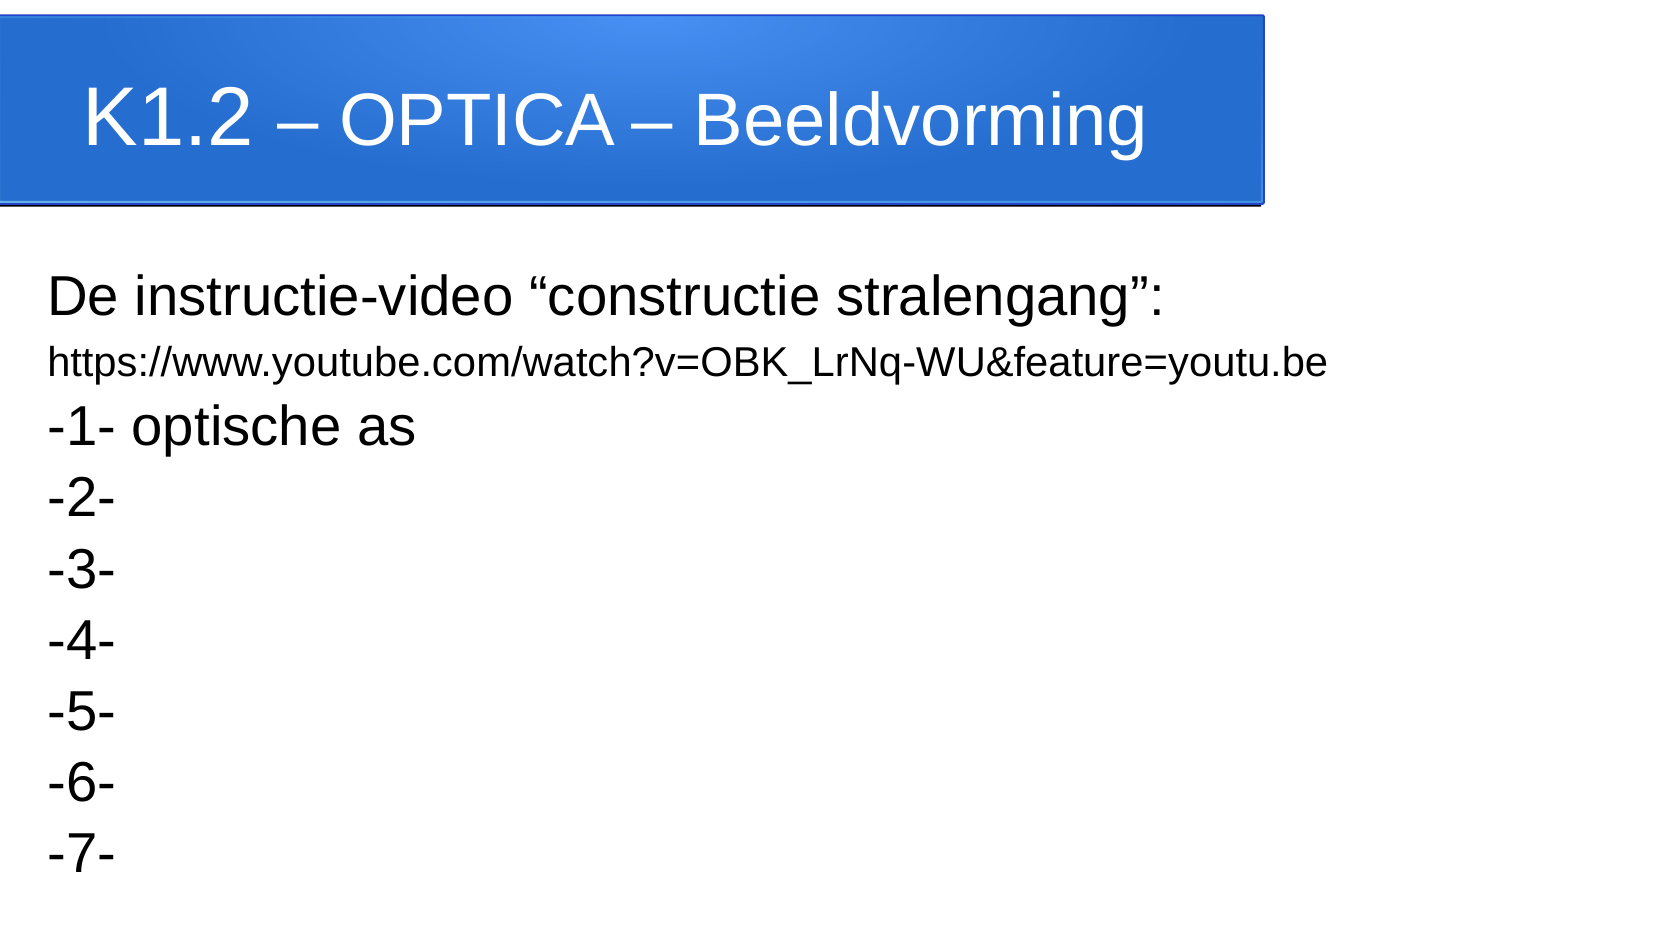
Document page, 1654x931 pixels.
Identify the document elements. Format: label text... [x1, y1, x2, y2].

subtitle De instructie-video “constructie stralengang”: https://www.youtube.com/watch?v=OBK_LrNq-WU&feature=youtu.be -1- optische as -2- -3- -4- -5- -6- -7- [47, 236, 1607, 922]
title K1.2 – OPTICA – Beeldvorming [82, 35, 1235, 189]
